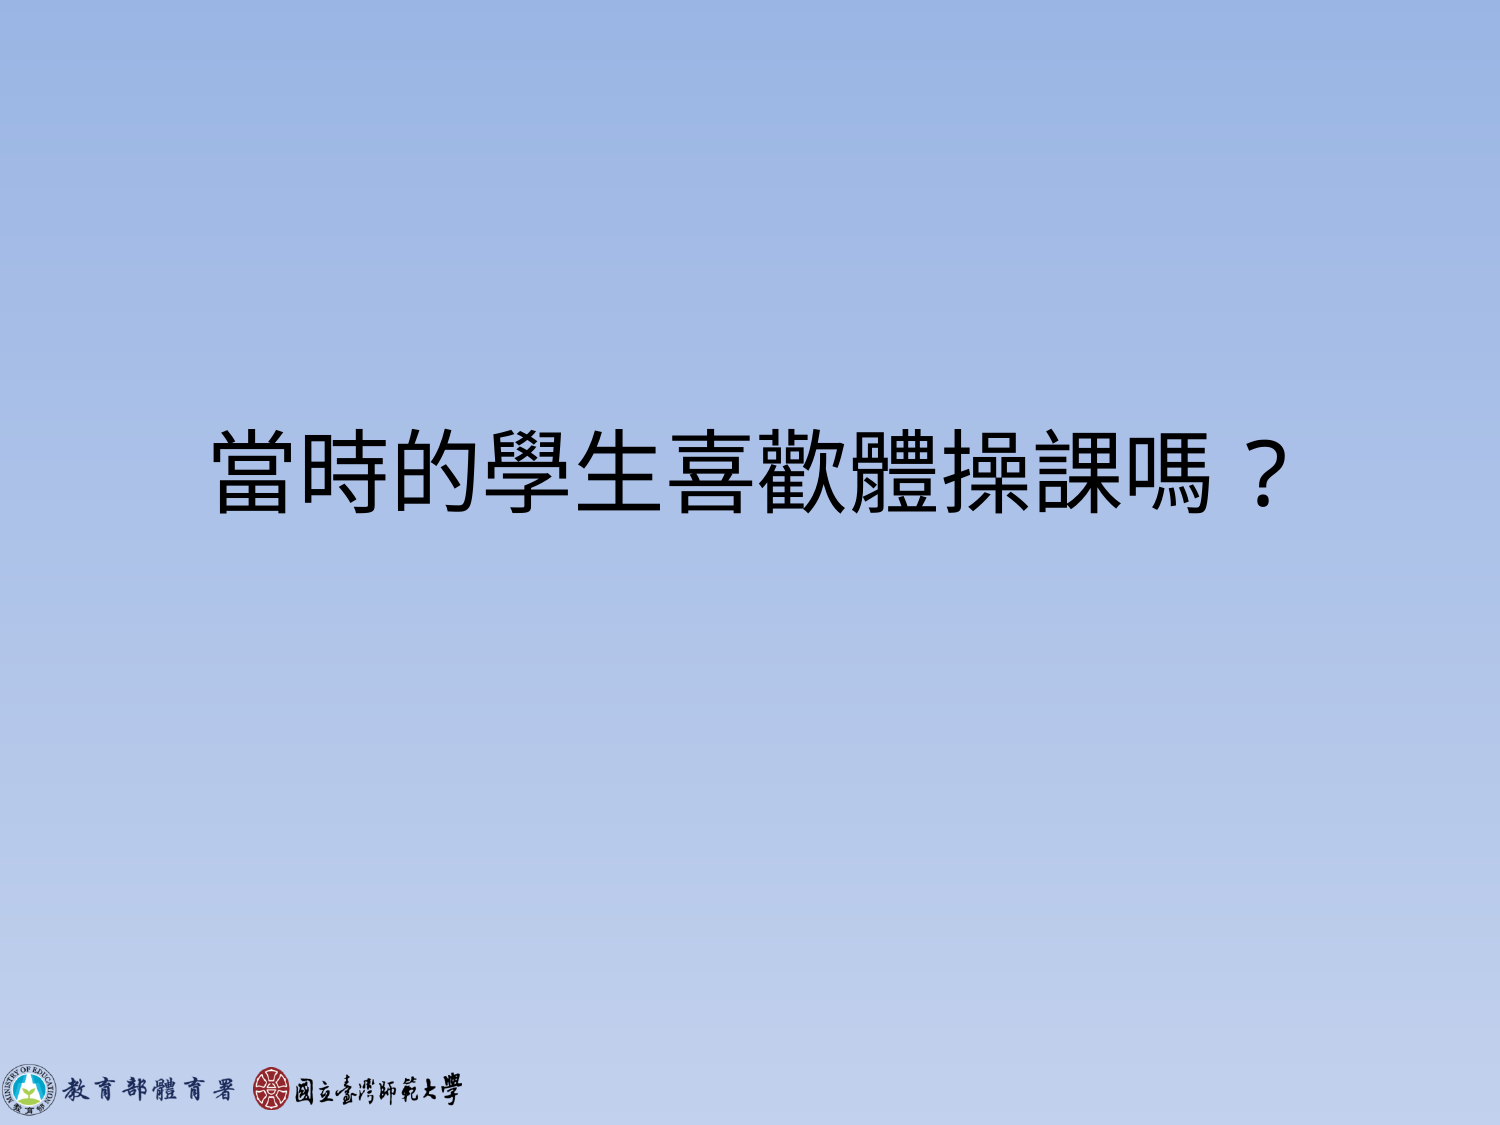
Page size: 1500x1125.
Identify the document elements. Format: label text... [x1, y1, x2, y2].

title 當時的學生喜歡體操課嗎? [112, 349, 1388, 591]
